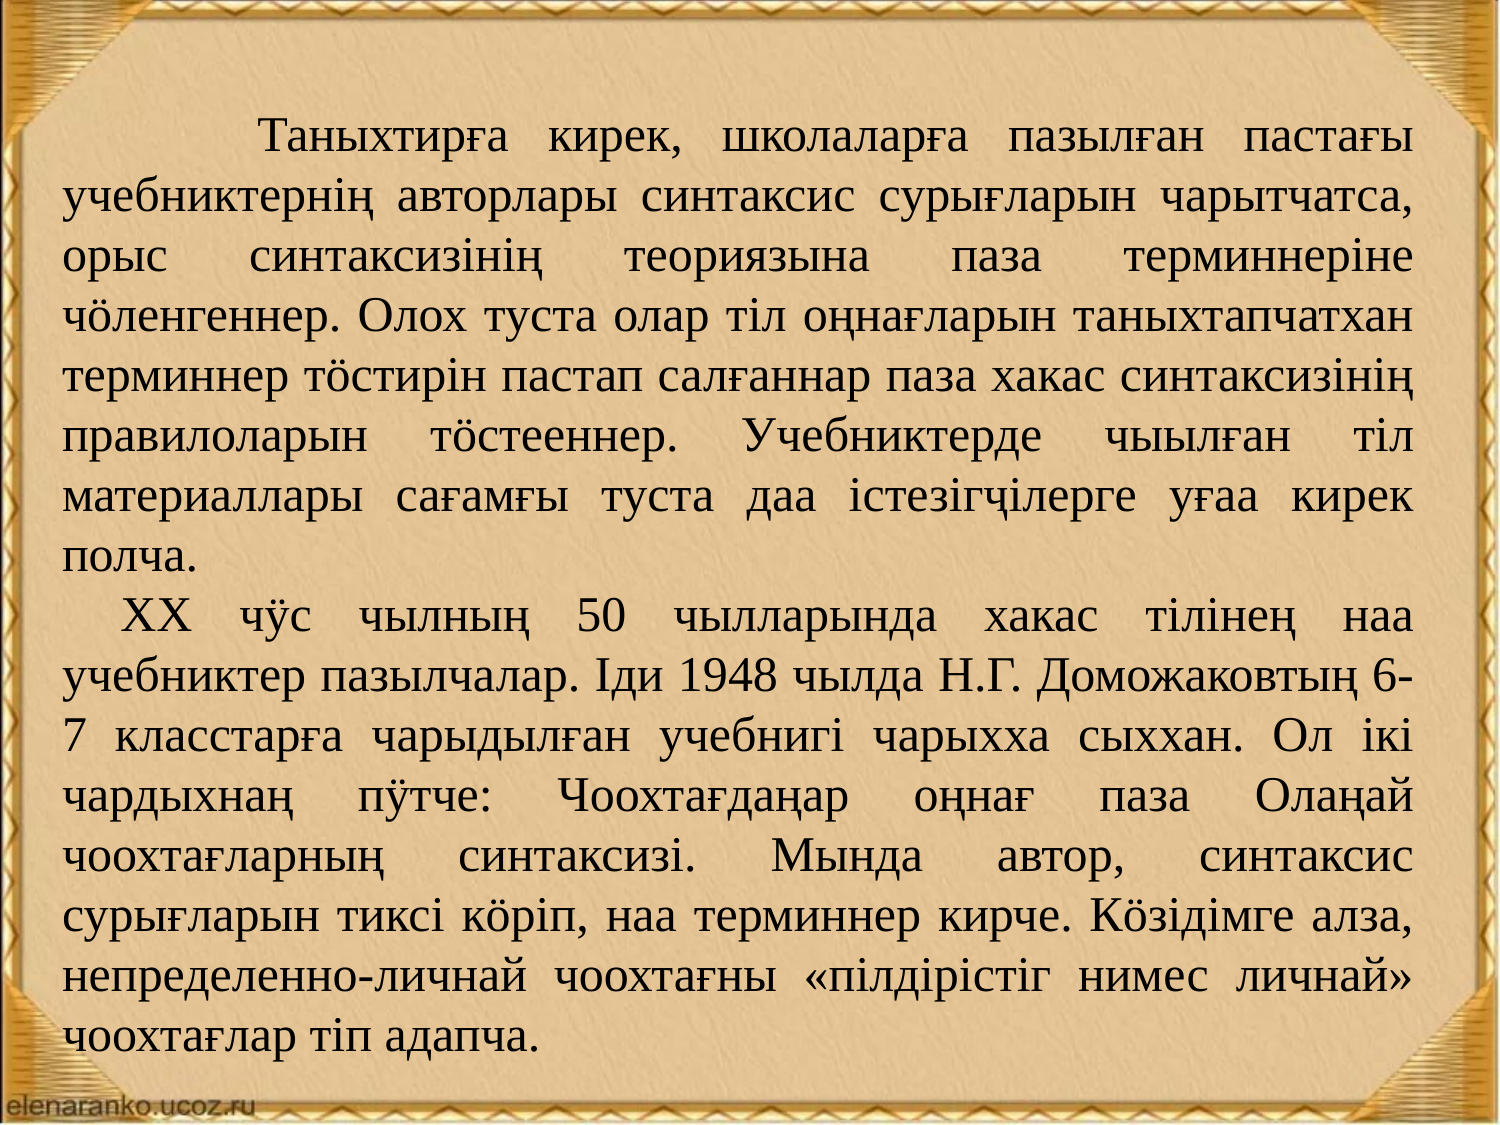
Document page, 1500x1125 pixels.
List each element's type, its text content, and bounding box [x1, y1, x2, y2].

text_box Таныхтирға кирек, школаларға пазылған пастағы учебниктернің авторлары синтаксис сурығларын чарытчатса, орыс синтаксизінің теориязына паза терминнеріне чӧленгеннер. Олох туста олар тіл оңнағларын таныхтапчатхан терминнер тӧстирін пастап салғаннар паза хакас синтаксизінің правилоларын тӧстееннер. Учебниктерде чыылған тіл материаллары сағамғы туста даа істезігҷілерге уғаа кирек полча. ХХ чӱс чылның 50 чылларында хакас тілінең наа учебниктер пазылчалар. Іди 1948 чылда Н.Г. Доможаковтың 6-7 класстарға чарыдылған учебнигі чарыхха сыххан. Ол ікі чардыхнаң пӱтче: Чоохтағдаңар оңнағ паза Олаңай чоохтағларның синтаксизі. Мында автор, синтаксис сурығларын тиксі кӧріп, наа терминнер кирче. Кӧзідімге алза, непределенно-личнай чоохтағны «пілдірістіг нимес личнай» чоохтағлар тіп адапча. [47, 94, 1430, 977]
picture [0, 0, 1500, 1125]
